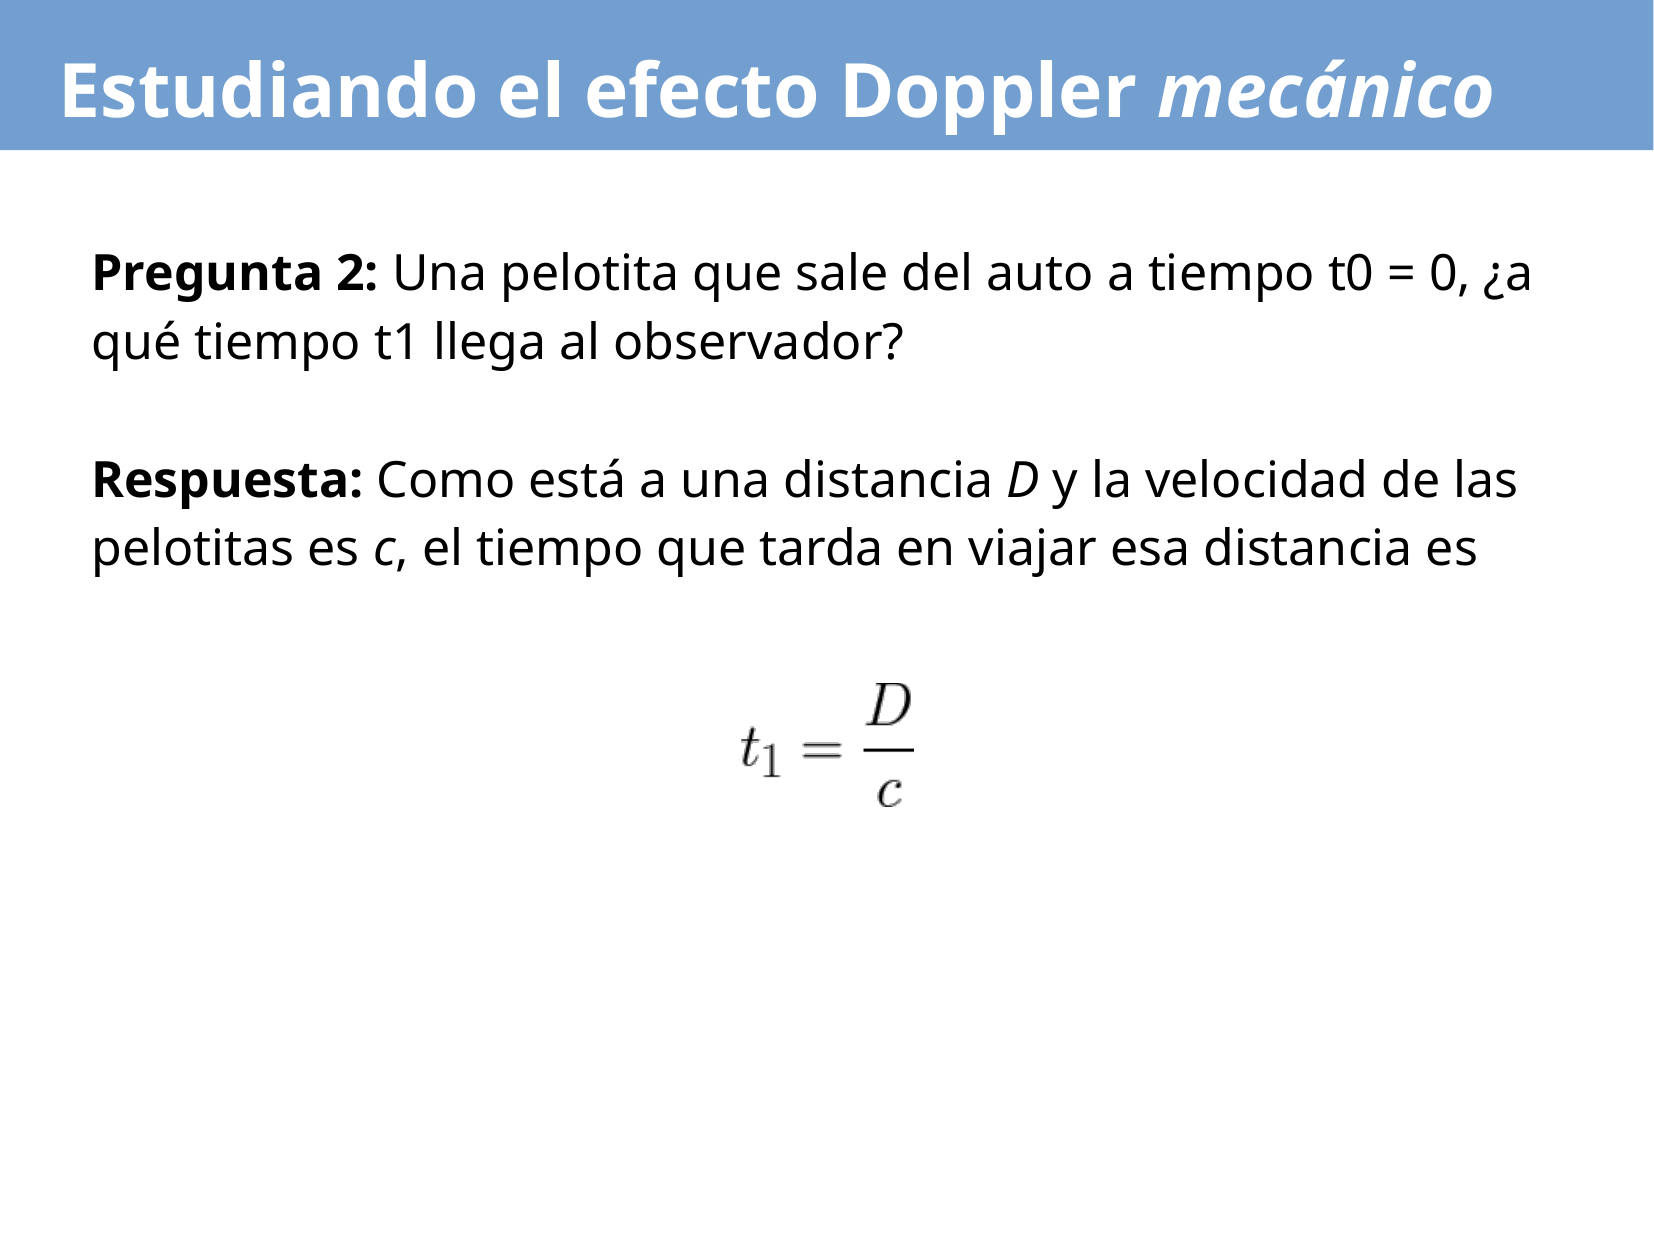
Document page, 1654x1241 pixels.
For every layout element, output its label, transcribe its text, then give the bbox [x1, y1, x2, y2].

text_box Respuesta: Como está a una distancia D y la velocidad de las pelotitas es c, el tiempo que tarda en viajar esa distancia es [76, 436, 1577, 572]
text_box [0, 0, 1654, 151]
text_box Estudiando el efecto Doppler mecánico [44, 30, 1361, 135]
picture [740, 683, 914, 807]
text_box Pregunta 2: Una pelotita que sale del auto a tiempo t0 = 0, ¿a qué tiempo t1 llega al observador? [76, 229, 1577, 365]
